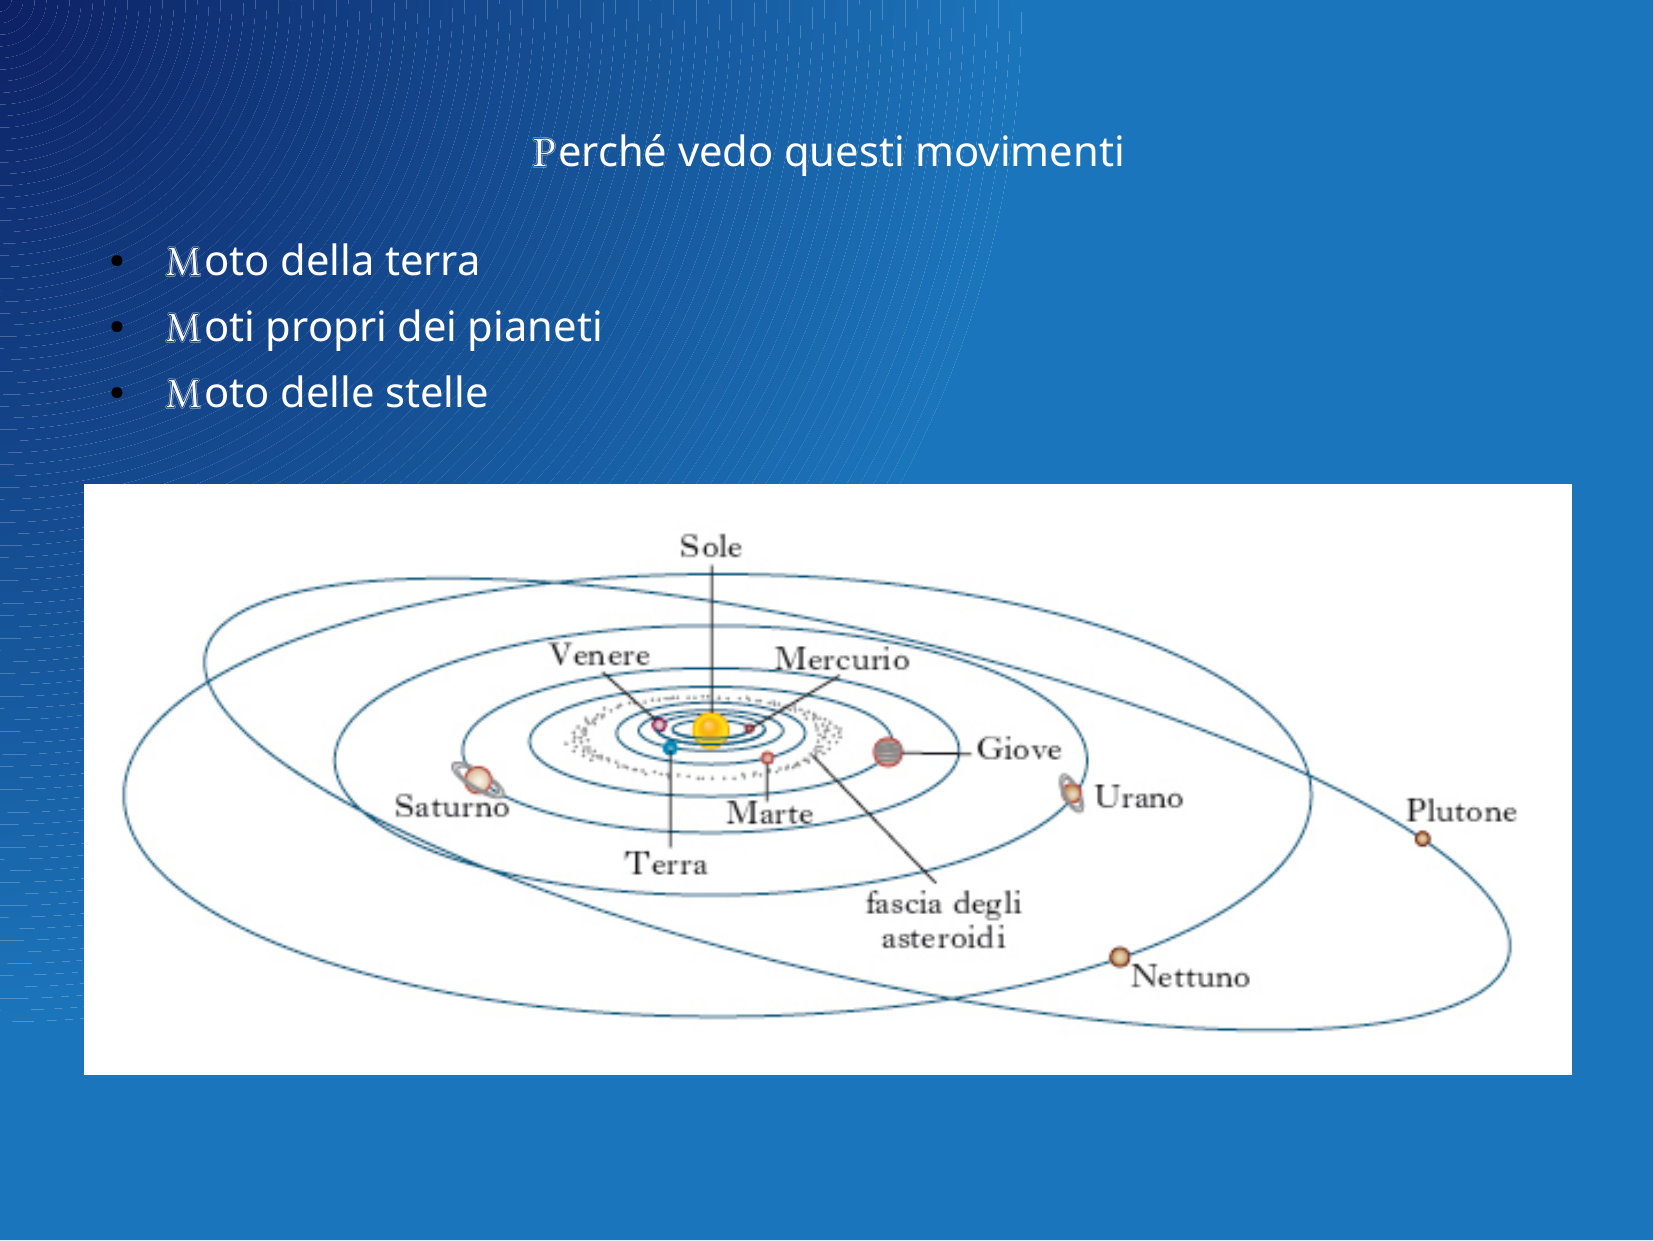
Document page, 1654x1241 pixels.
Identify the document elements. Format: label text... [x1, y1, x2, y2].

picture [84, 484, 1572, 1075]
title Perché vedo questi movimenti [82, 49, 1571, 257]
list Moto della terra Moti propri dei pianeti Moto delle stelle [91, 238, 818, 484]
